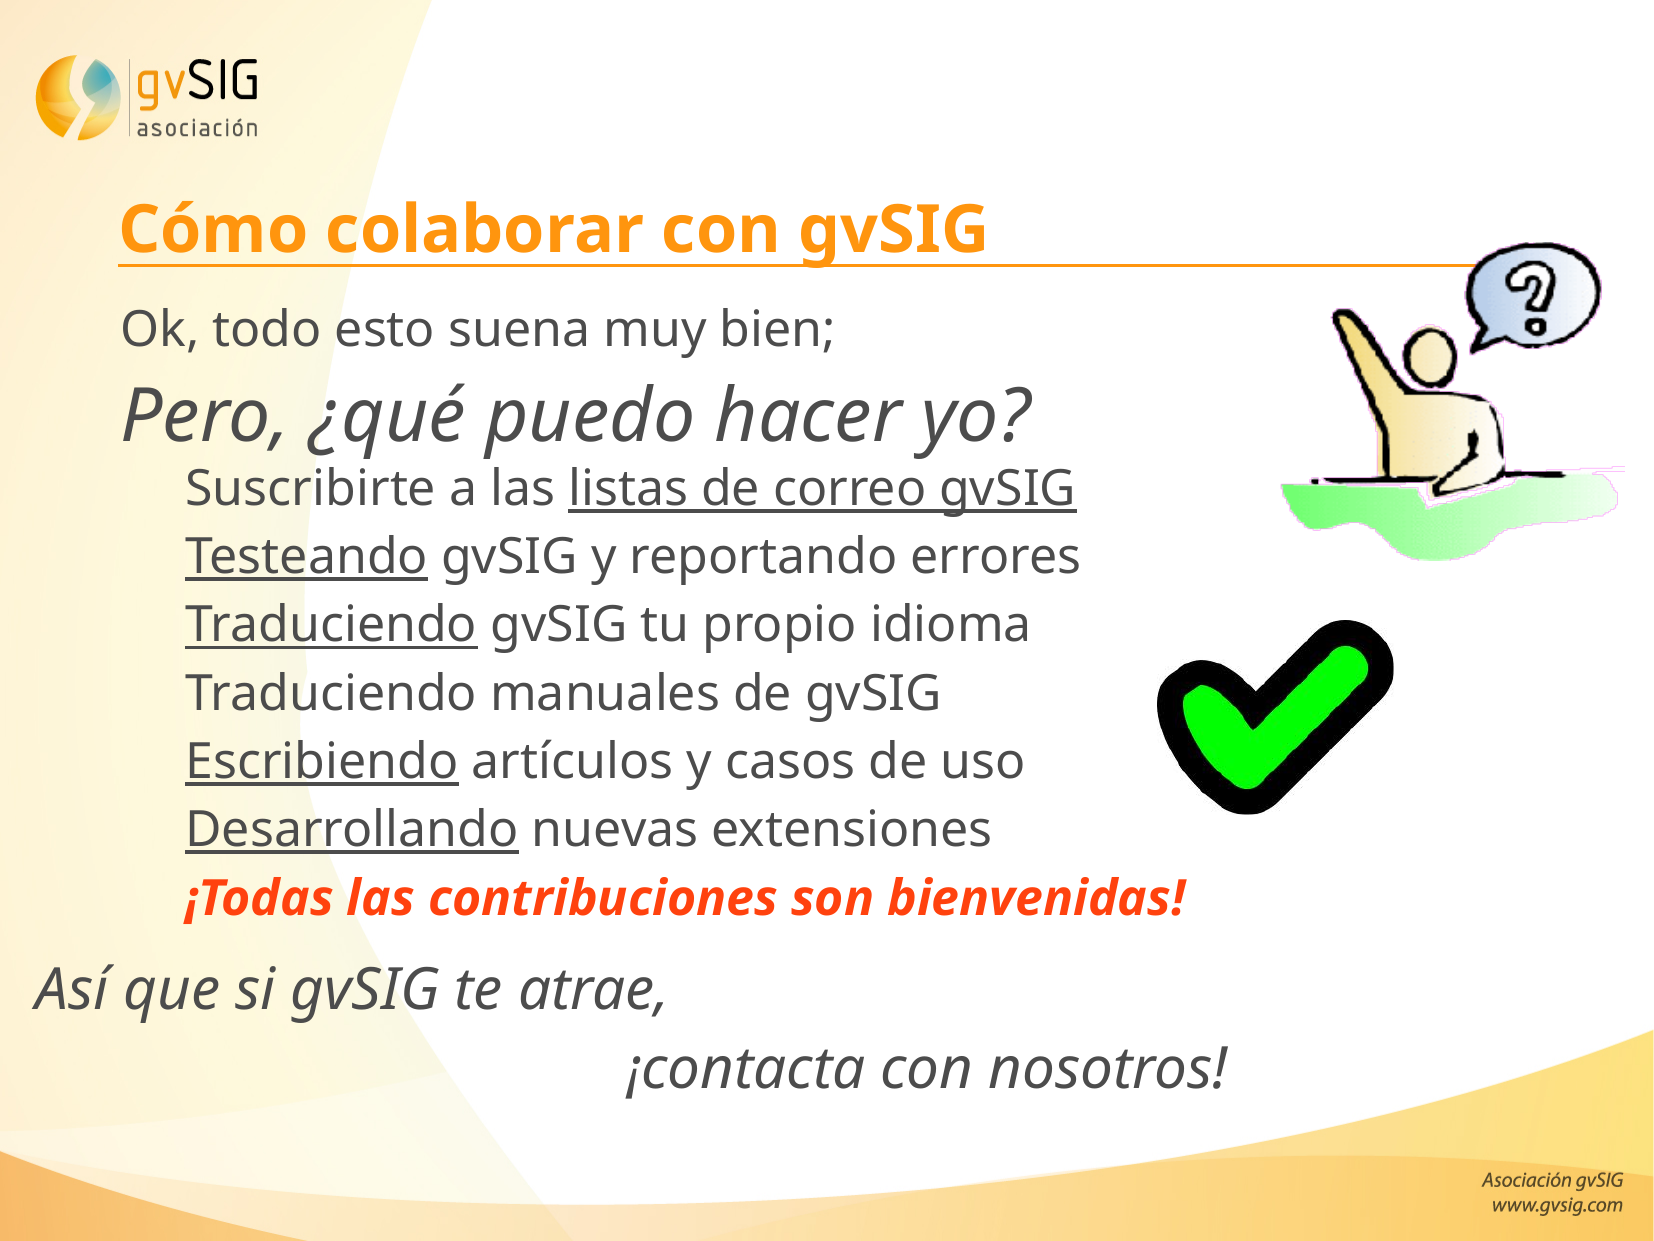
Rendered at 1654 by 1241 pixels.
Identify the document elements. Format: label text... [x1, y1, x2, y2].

picture [0, 0, 1654, 1241]
text_box Suscribirte a las listas de correo gvSIG Testeando gvSIG y reportando errores Traduciendo gvSIG tu propio idioma Traduciendo manuales de gvSIG Escribiendo artículos y casos de uso Desarrollando nuevas extensiones ¡Todas las contribuciones son bienvenidas! [185, 486, 1453, 895]
title Cómo colaborar con gvSIG [118, 177, 1607, 276]
text_box Así que si gvSIG te atrae, ¡contacta con nosotros! [35, 958, 1619, 1095]
text_box Ok, todo esto suena muy bien; Pero, ¿qué puedo hacer yo? [120, 304, 1269, 451]
